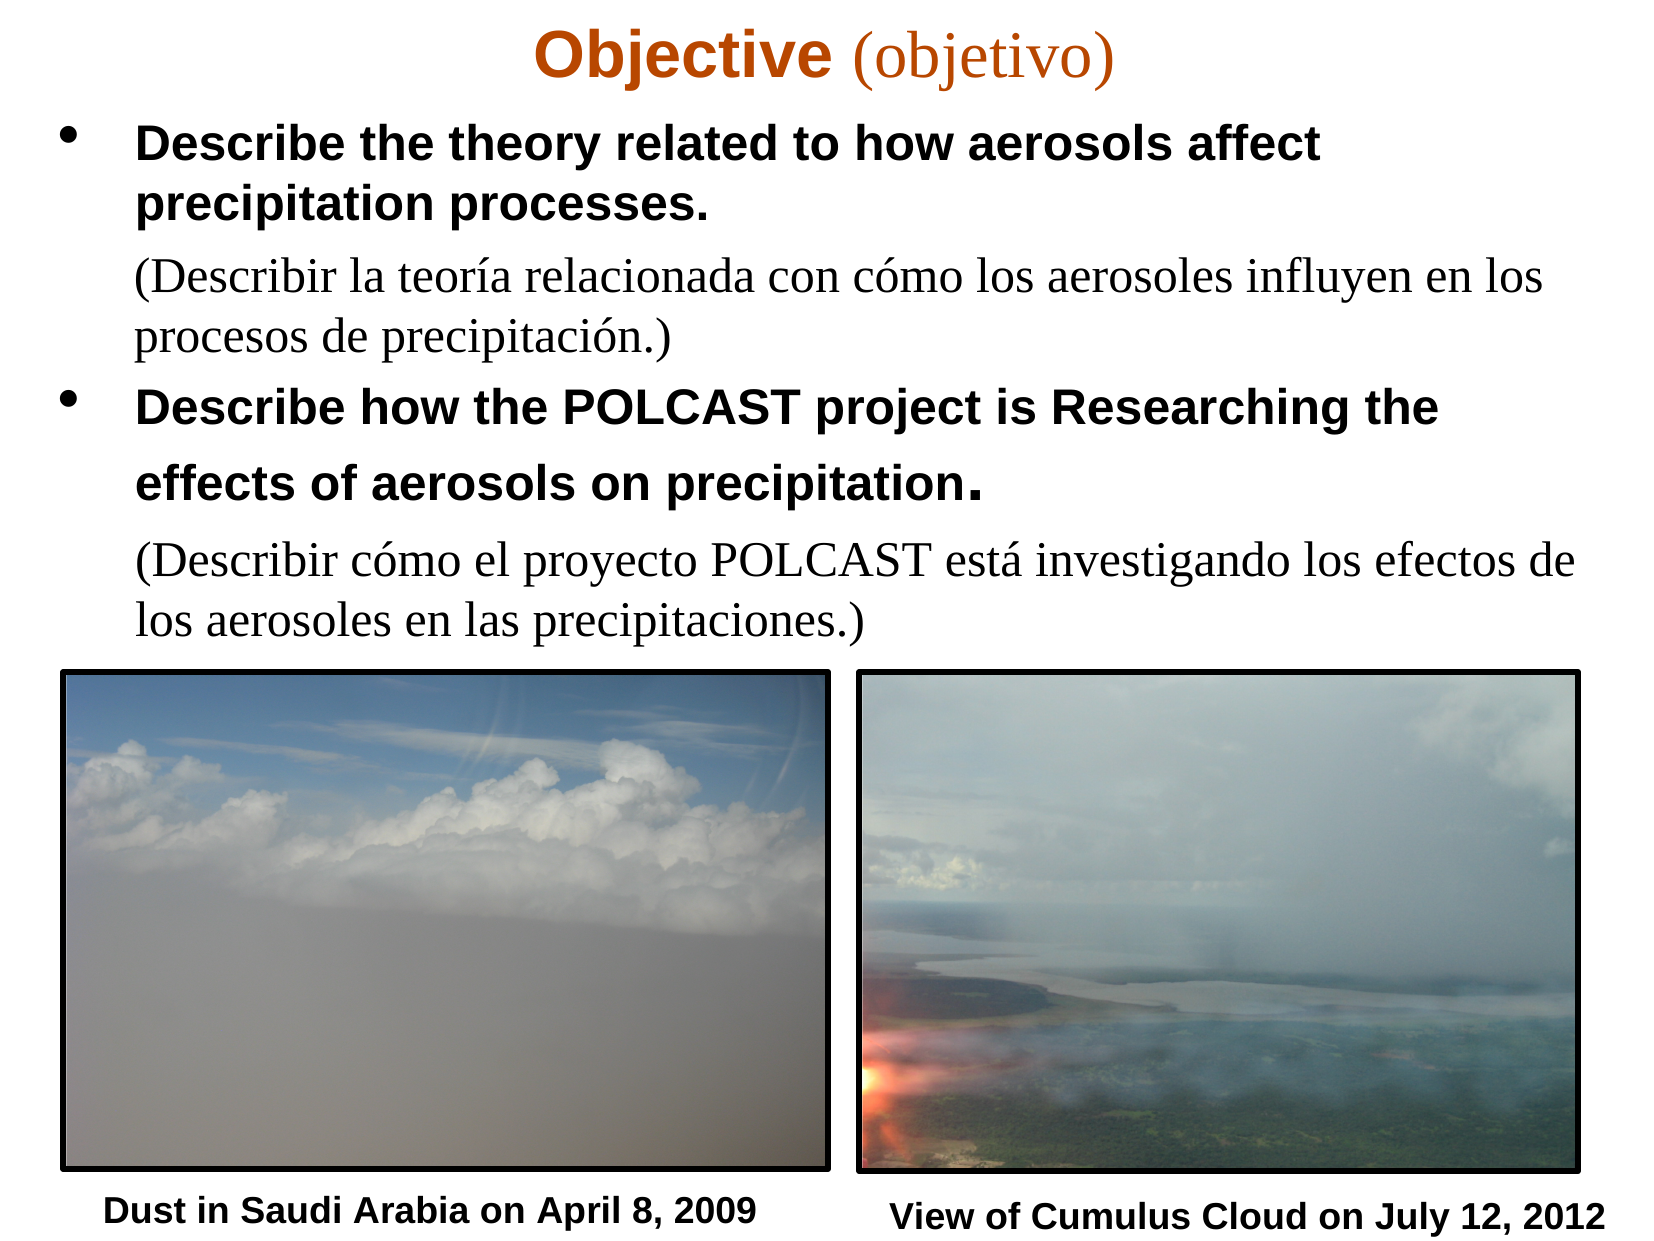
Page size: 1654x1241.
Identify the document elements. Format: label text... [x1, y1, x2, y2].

text_box Dust in Saudi Arabia on April 8, 2009 [55, 1178, 806, 1239]
picture [66, 675, 826, 1166]
text_box View of Cumulus Cloud on July 12, 2012 [854, 1184, 1642, 1241]
picture [862, 675, 1576, 1169]
text_box Describe the theory related to how aerosols affect precipitation processes. (Describir la teoría relacionada con cómo los aerosoles influyen en los procesos de precipitación.) Describe how the POLCAST project is Researching the effects of aerosols on precipitation. (Describir cómo el proyecto POLCAST está investigando los efectos de los aerosoles en las precipitaciones.) [45, 102, 1609, 681]
title Objective‏ (objetivo) [0, 18, 1650, 92]
